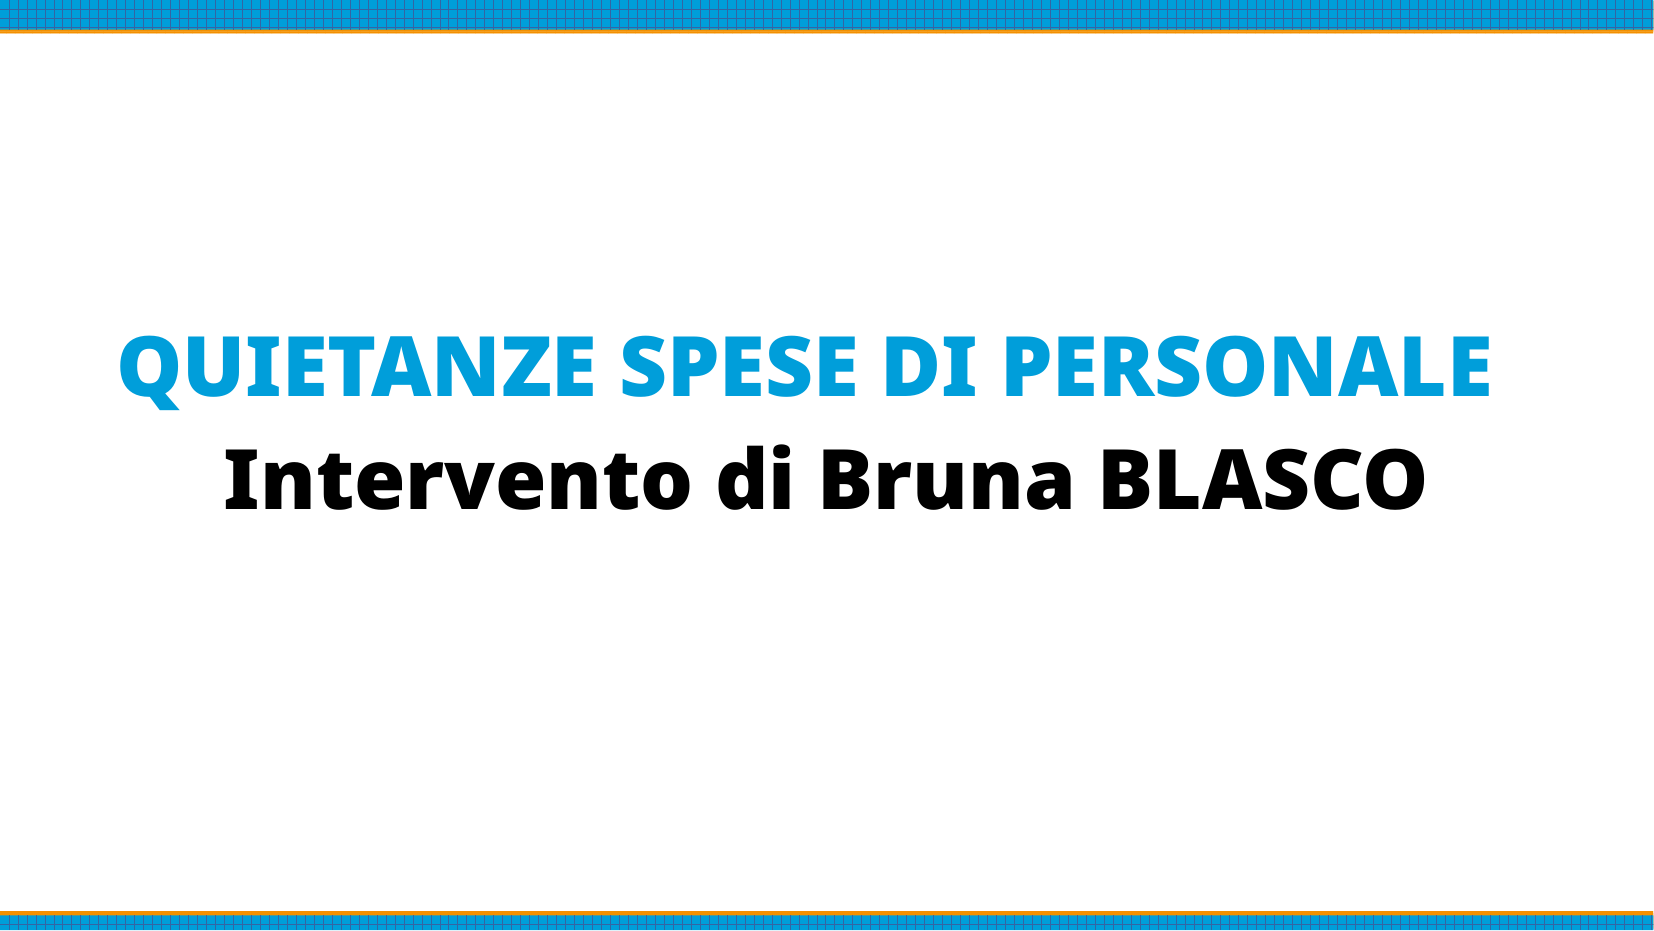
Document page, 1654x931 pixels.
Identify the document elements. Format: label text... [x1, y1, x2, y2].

subtitle QUIETANZE SPESE DI PERSONALE Intervento di Bruna BLASCO [88, 44, 1565, 798]
